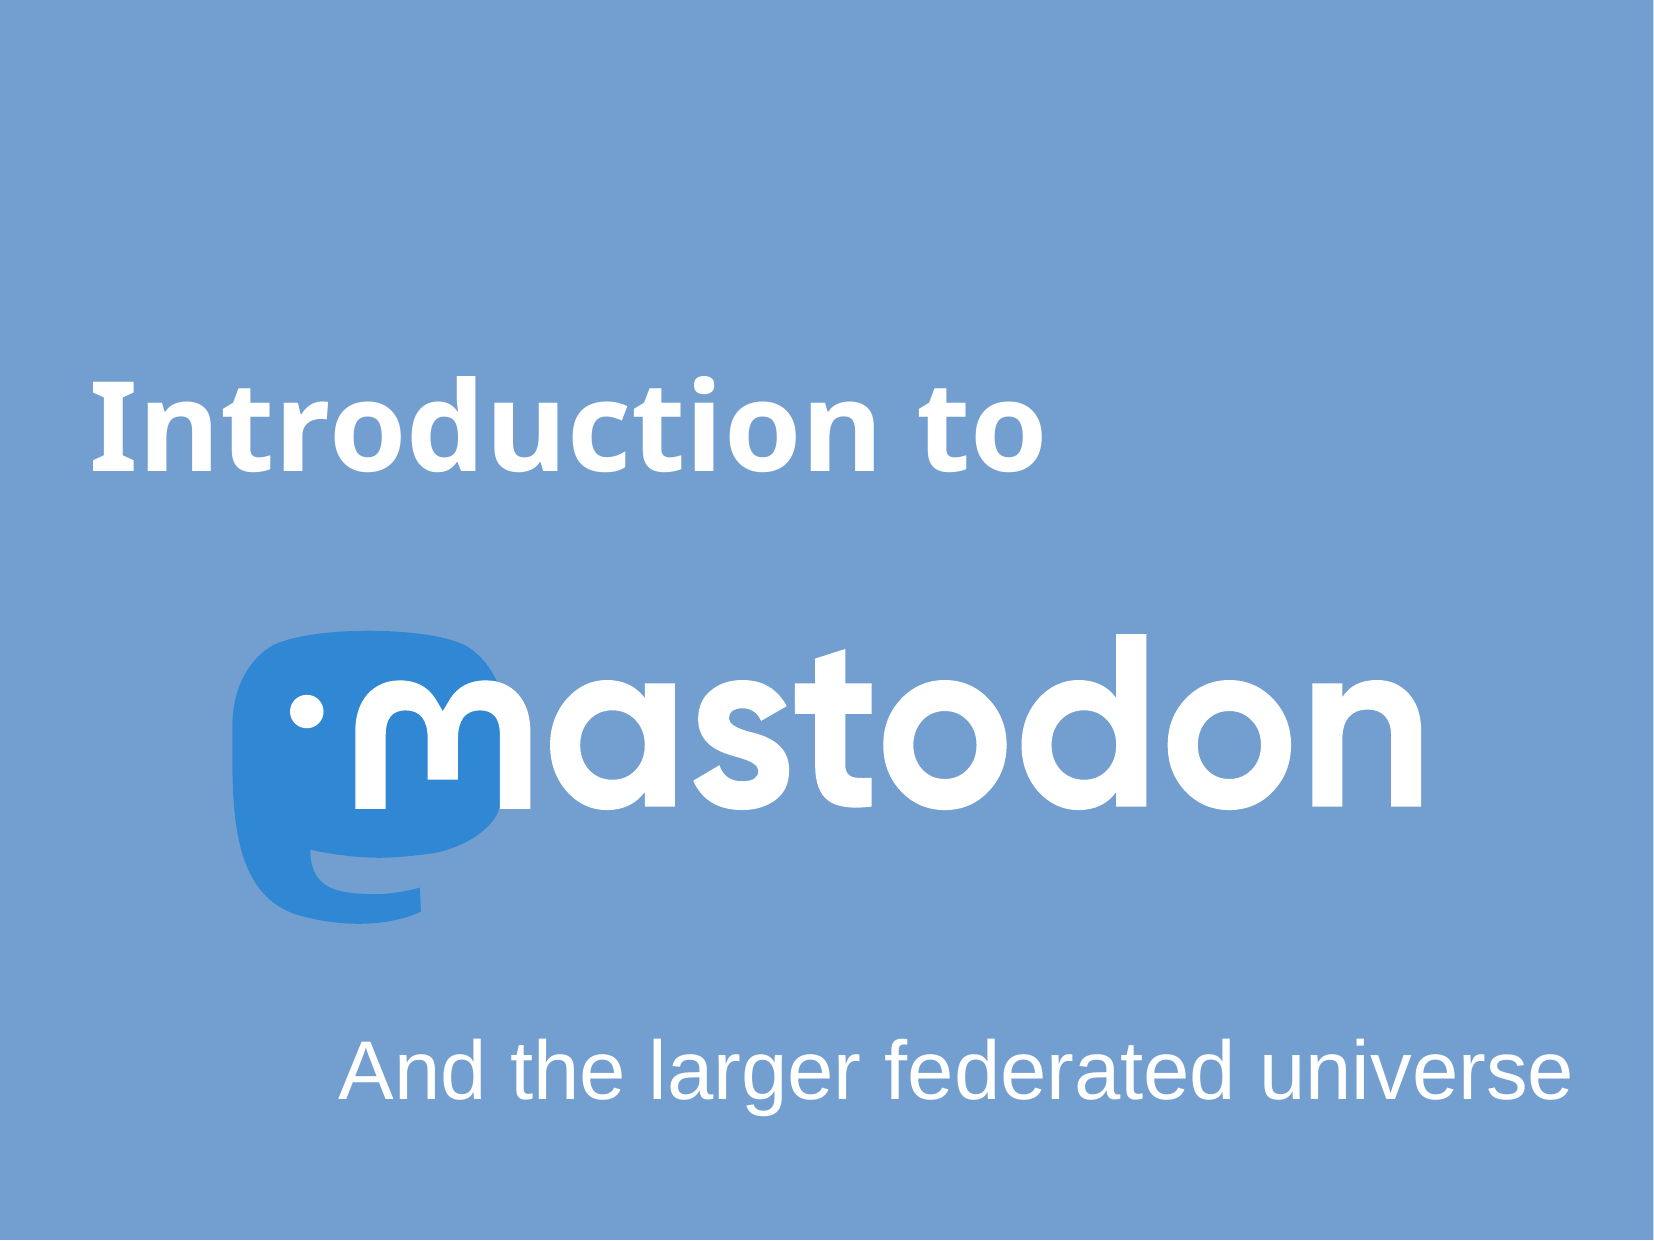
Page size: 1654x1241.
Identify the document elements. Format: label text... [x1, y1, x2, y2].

picture [231, 629, 1422, 925]
text_box Introduction to [74, 329, 1065, 531]
text_box And the larger federated universe [324, 1017, 1591, 1125]
